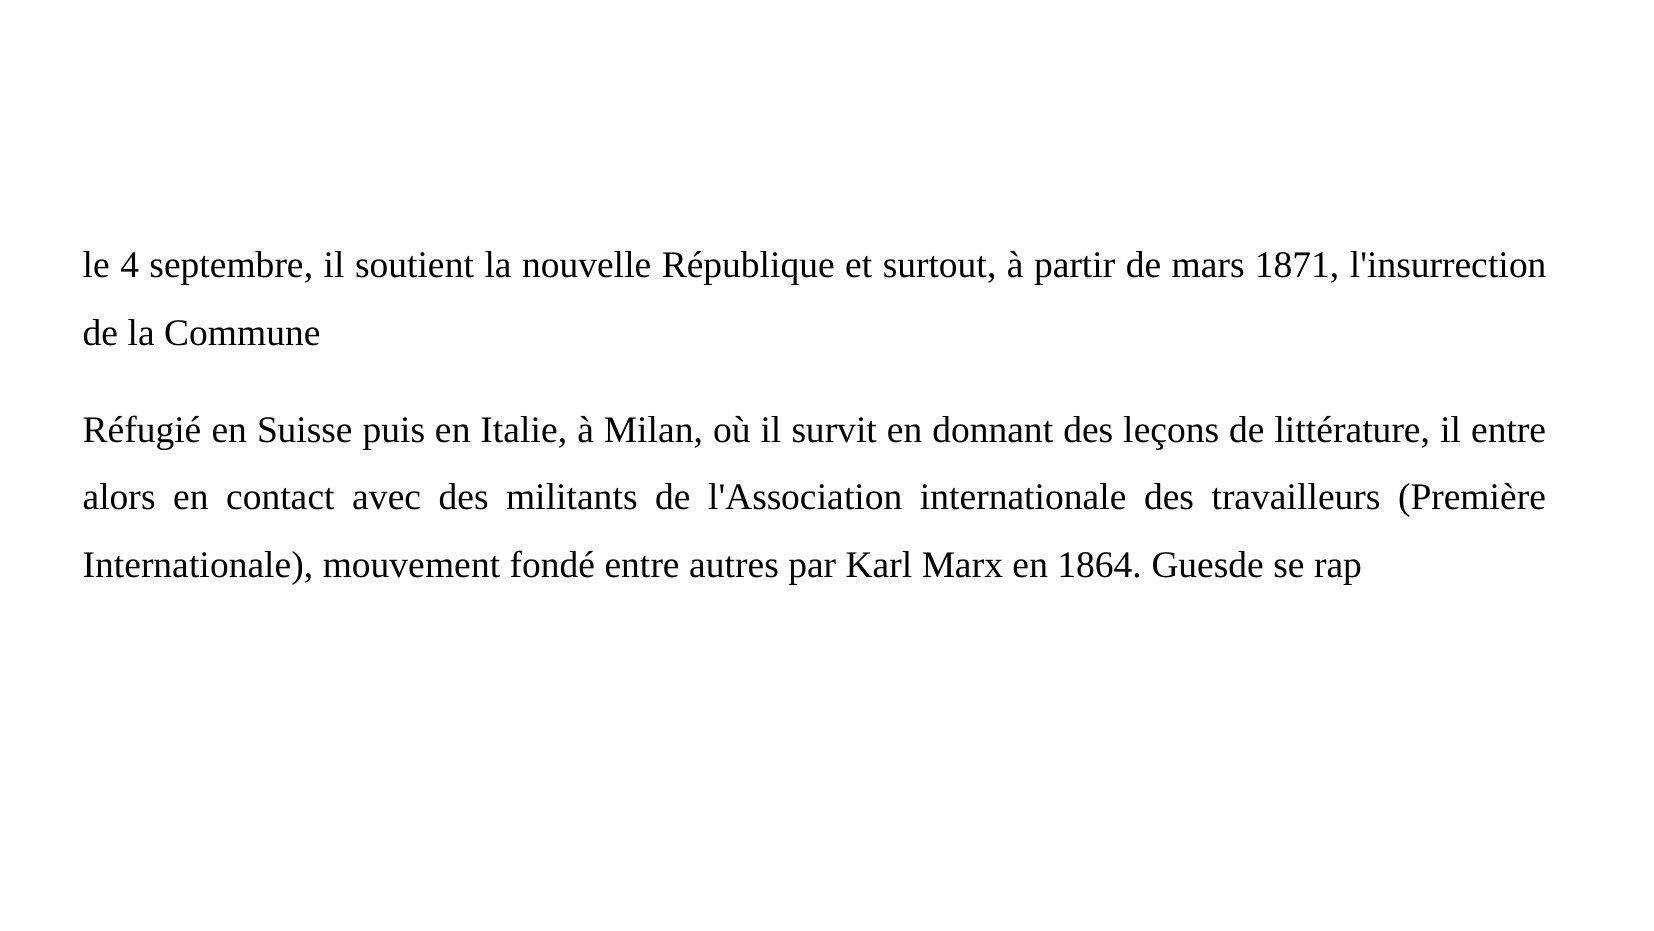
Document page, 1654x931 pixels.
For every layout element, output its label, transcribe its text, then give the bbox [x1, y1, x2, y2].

list le 4 septembre, il soutient la nouvelle République et surtout, à partir de mars 1871, l'insurrection de la Commune Réfugié en Suisse puis en Italie, à Milan, où il survit en donnant des leçons de littérature, il entre alors en contact avec des militants de l'Association internationale des travailleurs (Première Internationale), mouvement fondé entre autres par Karl Marx en 1864. Guesde se rap [82, 217, 1571, 758]
